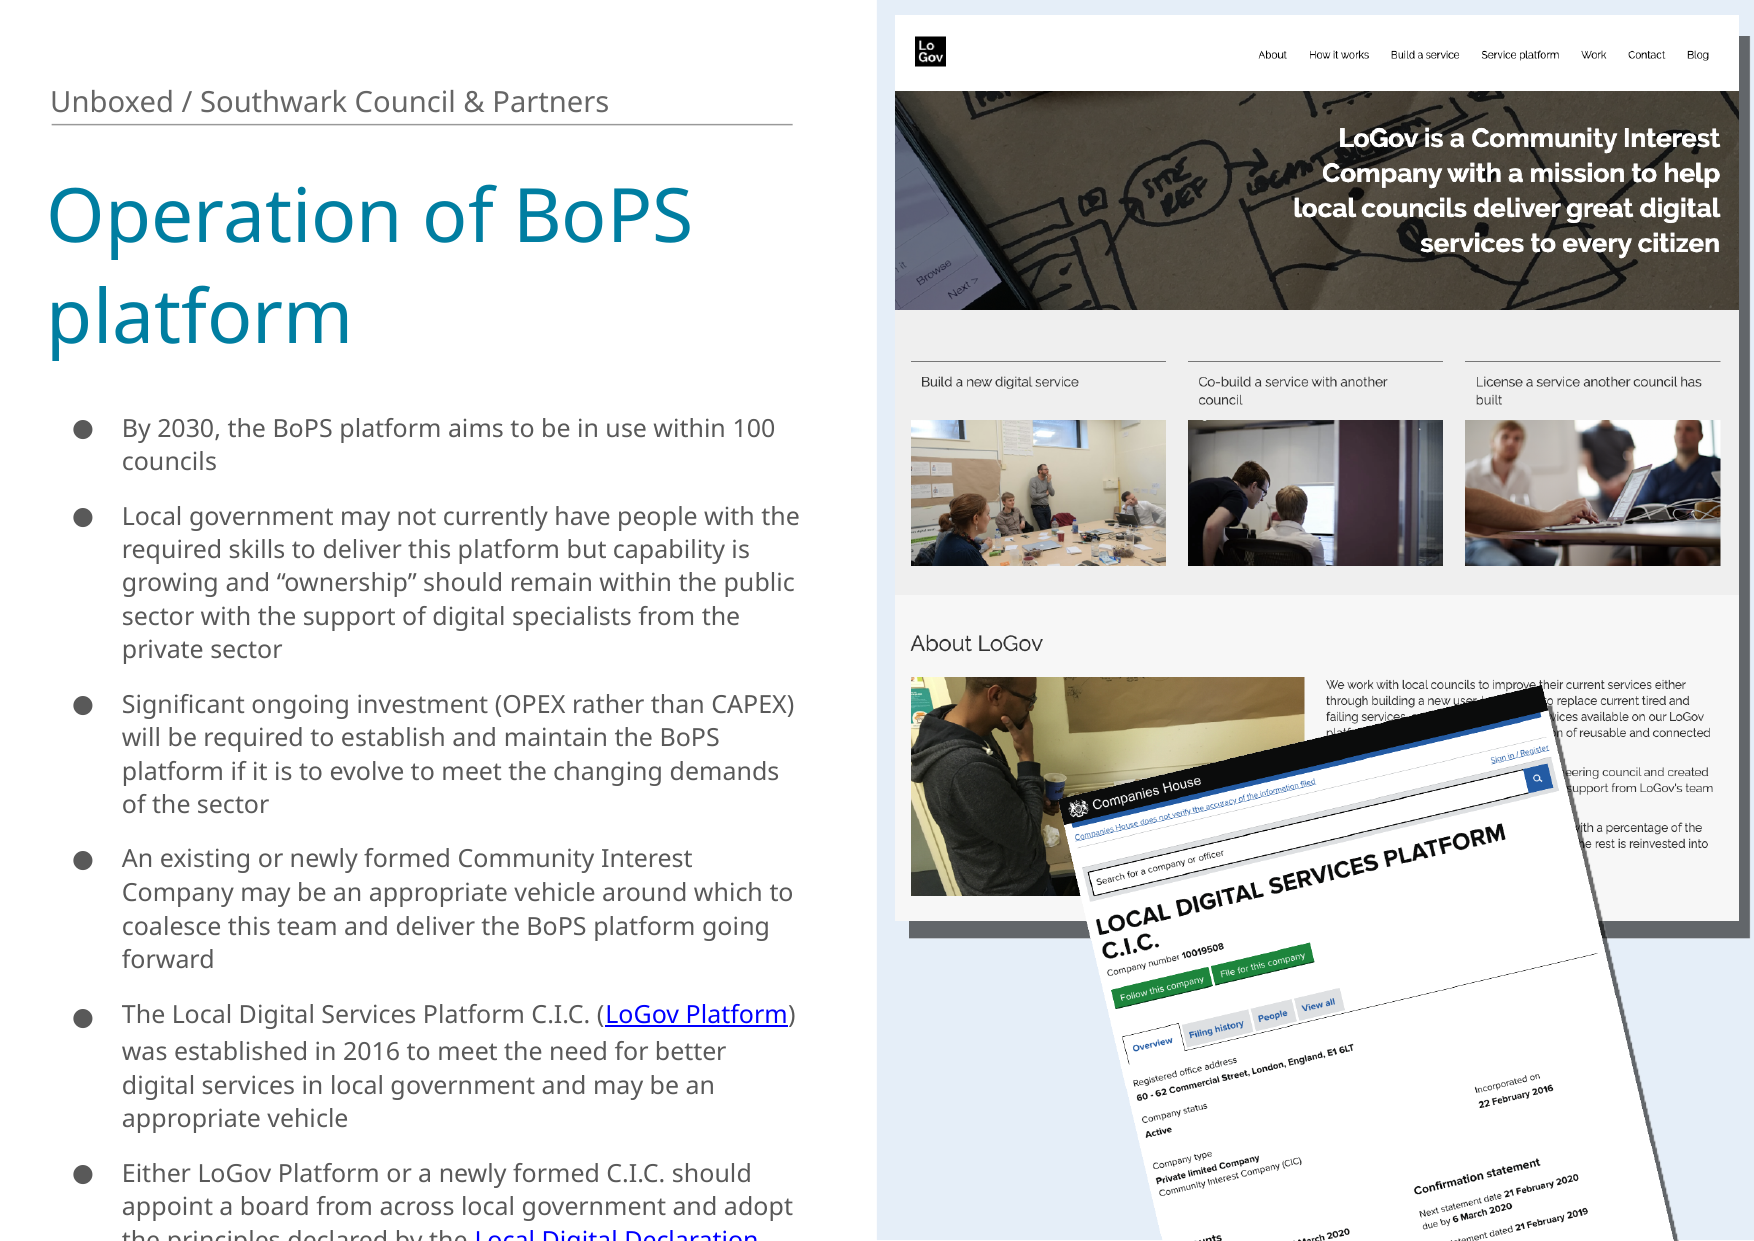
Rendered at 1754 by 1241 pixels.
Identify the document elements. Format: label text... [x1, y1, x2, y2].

text_box [876, 0, 1754, 1241]
text_box Unboxed / Southwark Council & Partners [33, 65, 775, 128]
picture [895, 15, 1739, 1241]
text_box Operation of BoPS platform By 2030, the BoPS platform aims to be in use within 100 councils Local government may not currently have people with the required skills to deliver this platform but capability is growing and “ownership” should remain within the public sector with the support of digital specialists from the private sector Significant ongoing investment (OPEX rather than CAPEX) will be required to establish and maintain the BoPS platform if it is to evolve to meet the changing demands of the sector An existing or newly formed Community Interest Company may be an appropriate vehicle around which to coalesce this team and deliver the BoPS platform going forward The Local Digital Services Platform C.I.C. (LoGov Platform) was established in 2016 to meet the need for better digital services in local government and may be an appropriate vehicle Either LoGov Platform or a newly formed C.I.C. should appoint a board from across local government and adopt the principles declared by the Local Digital Declaration [29, 139, 825, 1184]
text_box [1603, 940, 1678, 1241]
